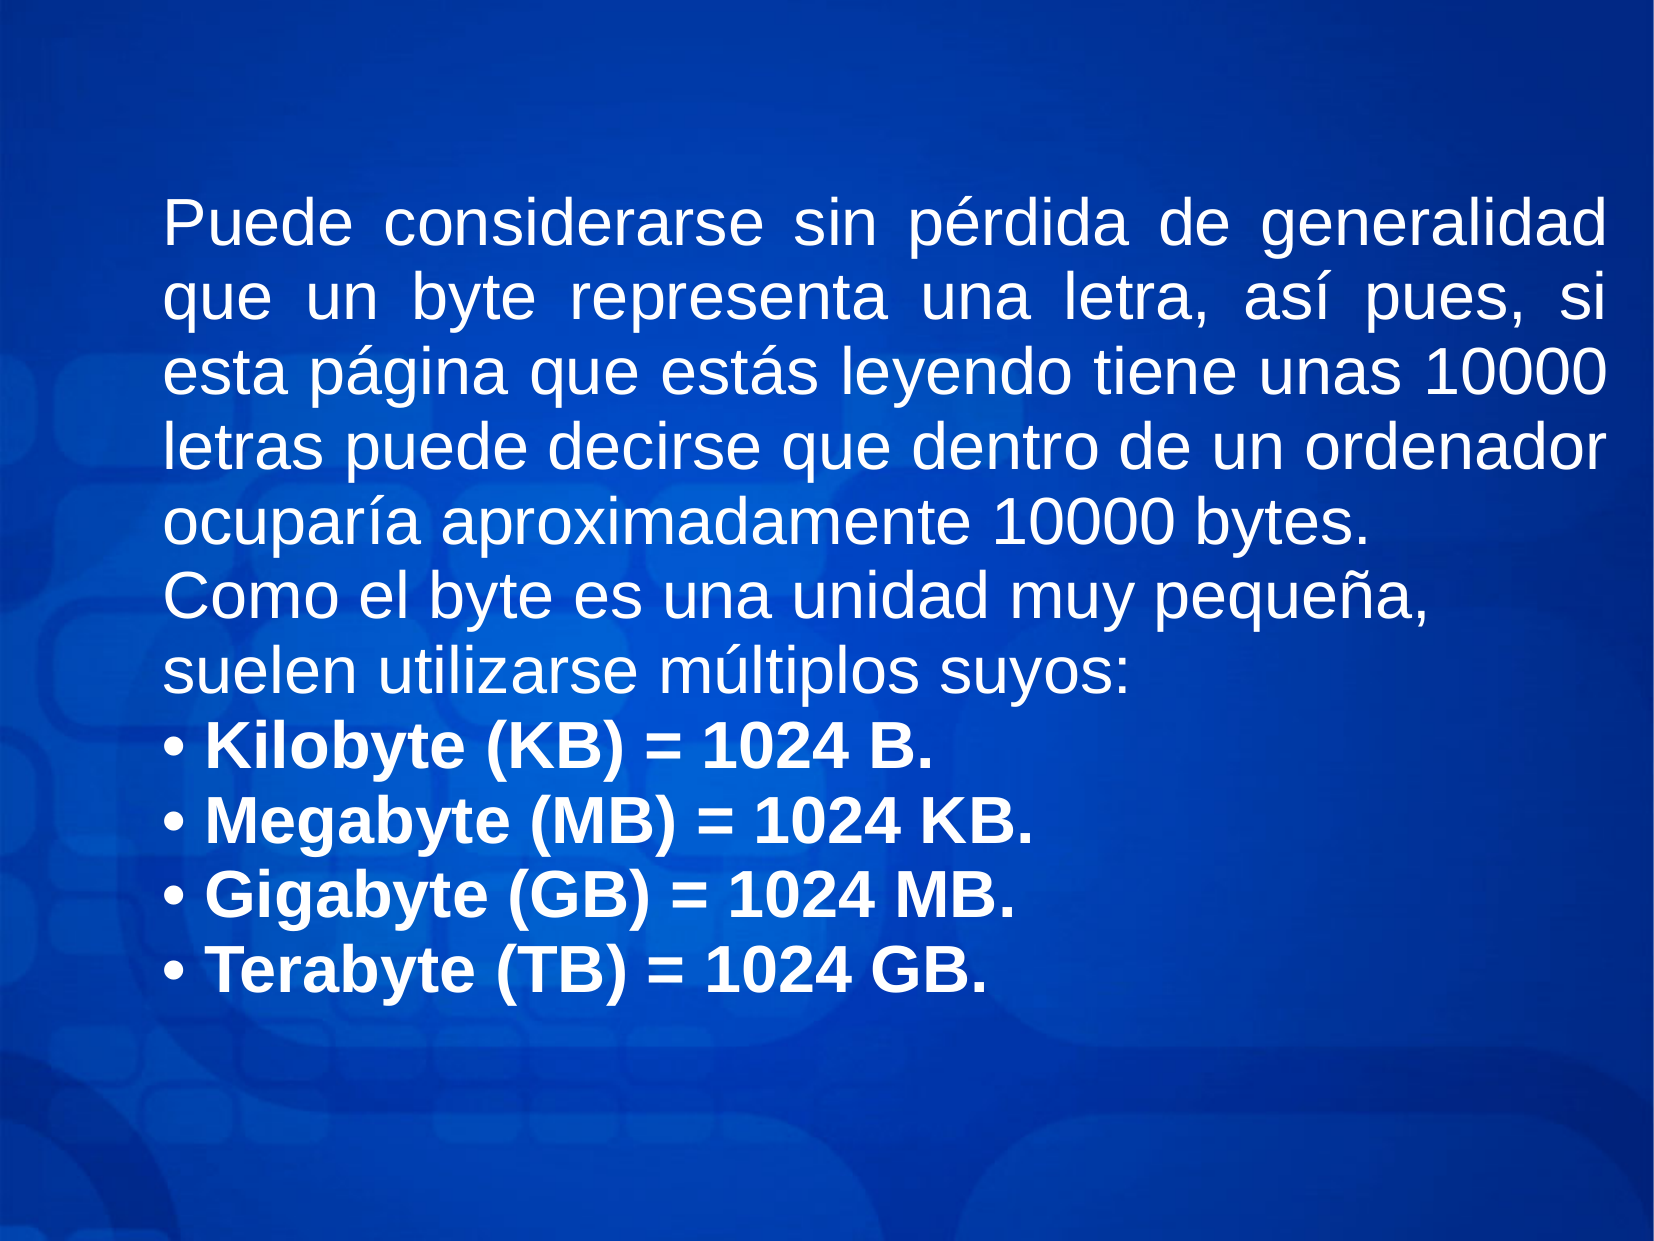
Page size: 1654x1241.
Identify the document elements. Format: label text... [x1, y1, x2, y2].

text_box Puede considerarse sin pérdida de generalidad que un byte representa una letra, así pues, si esta página que estás leyendo tiene unas 10000 letras puede decirse que dentro de un ordenador ocuparía aproximadamente 10000 bytes. Como el byte es una unidad muy pequeña, suelen utilizarse múltiplos suyos: • Kilobyte (KB) = 1024 B. • Megabyte (MB) = 1024 KB. • Gigabyte (GB) = 1024 MB. • Terabyte (TB) = 1024 GB. [147, 177, 1625, 1232]
picture [0, 0, 1654, 1241]
